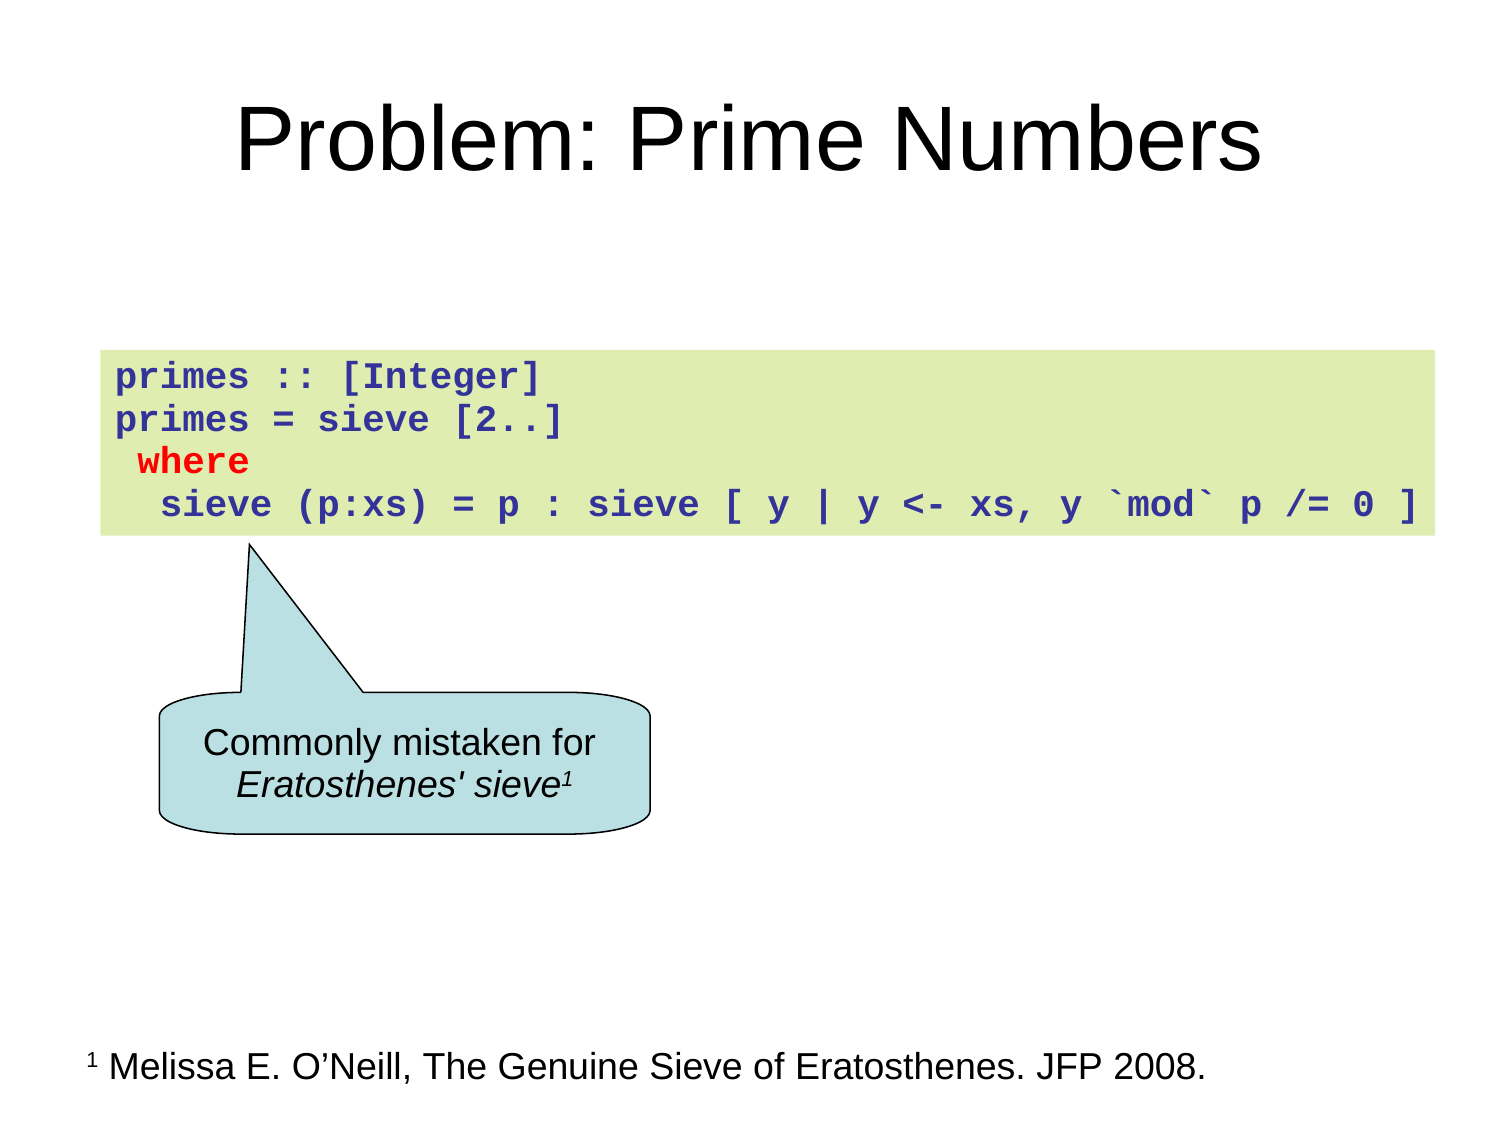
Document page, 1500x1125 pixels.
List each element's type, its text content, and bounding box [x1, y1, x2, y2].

text_box 1 Melissa E. O’Neill, The Genuine Sieve of Eratosthenes. JFP 2008. [71, 1037, 1234, 1095]
text_box primes :: [Integer] primes = sieve [2..] where sieve (p:xs) = p : sieve [ y | y <- xs, y `mod` p /= 0 ] [100, 349, 1436, 536]
title Problem: Prime Numbers [75, 45, 1426, 233]
text_box Commonly mistaken for Eratosthenes' sieve1 [159, 544, 651, 835]
